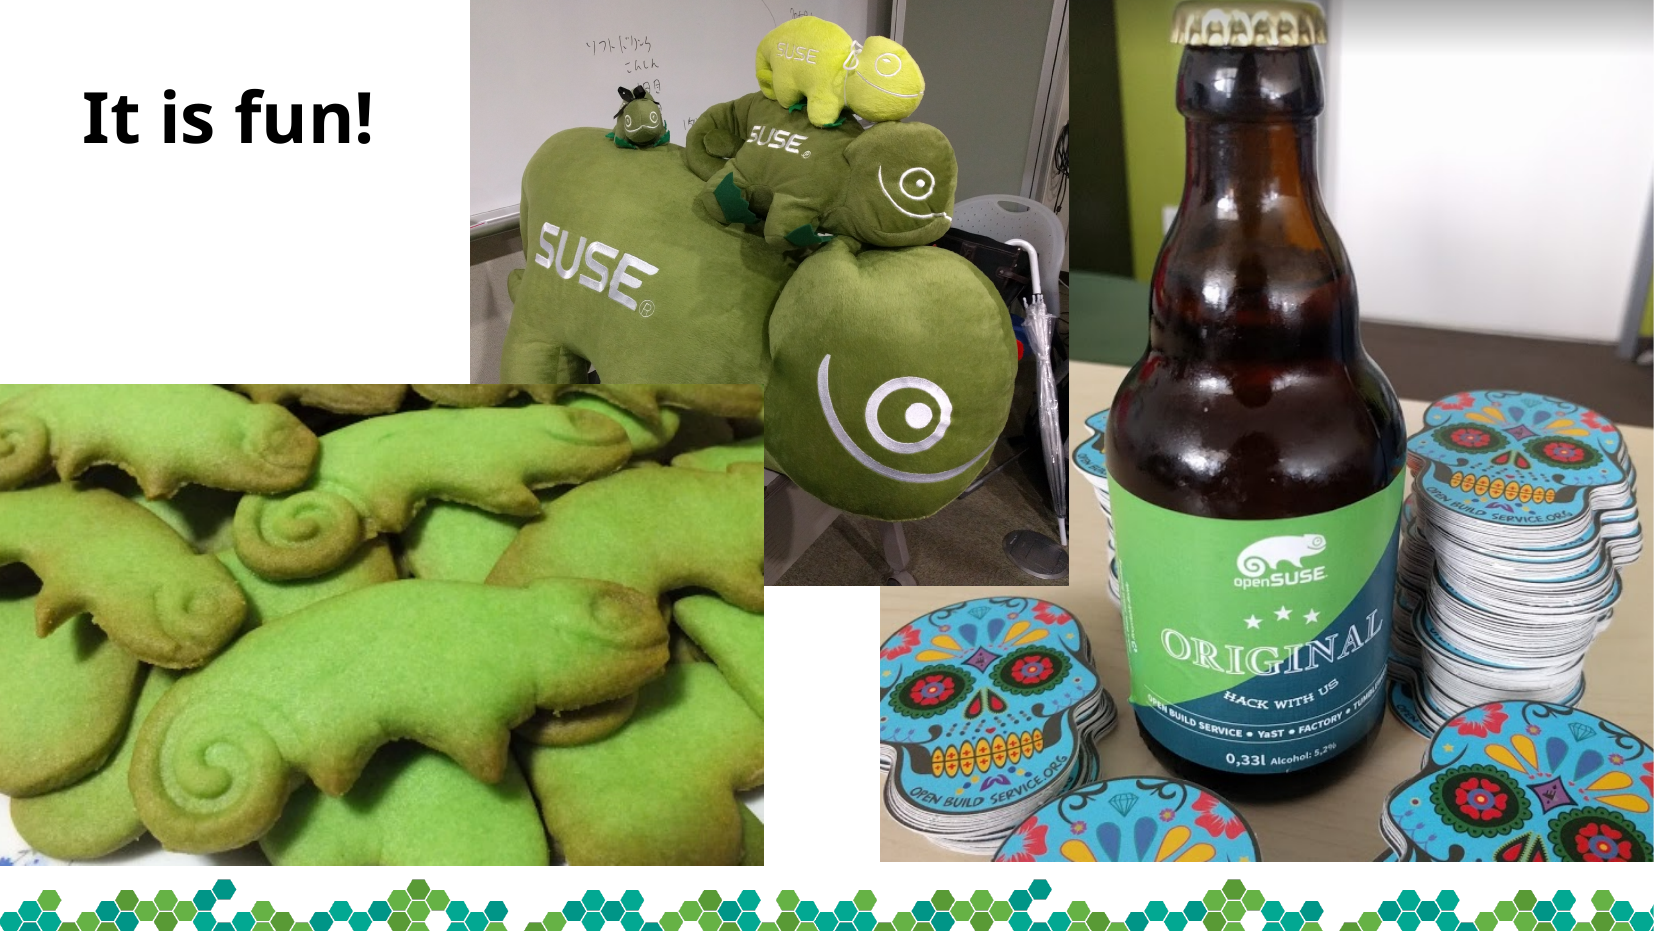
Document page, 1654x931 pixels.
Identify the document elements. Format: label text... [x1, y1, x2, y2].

text_box It is fun! [82, 37, 470, 193]
picture [0, 0, 1654, 866]
picture [0, 871, 1654, 931]
